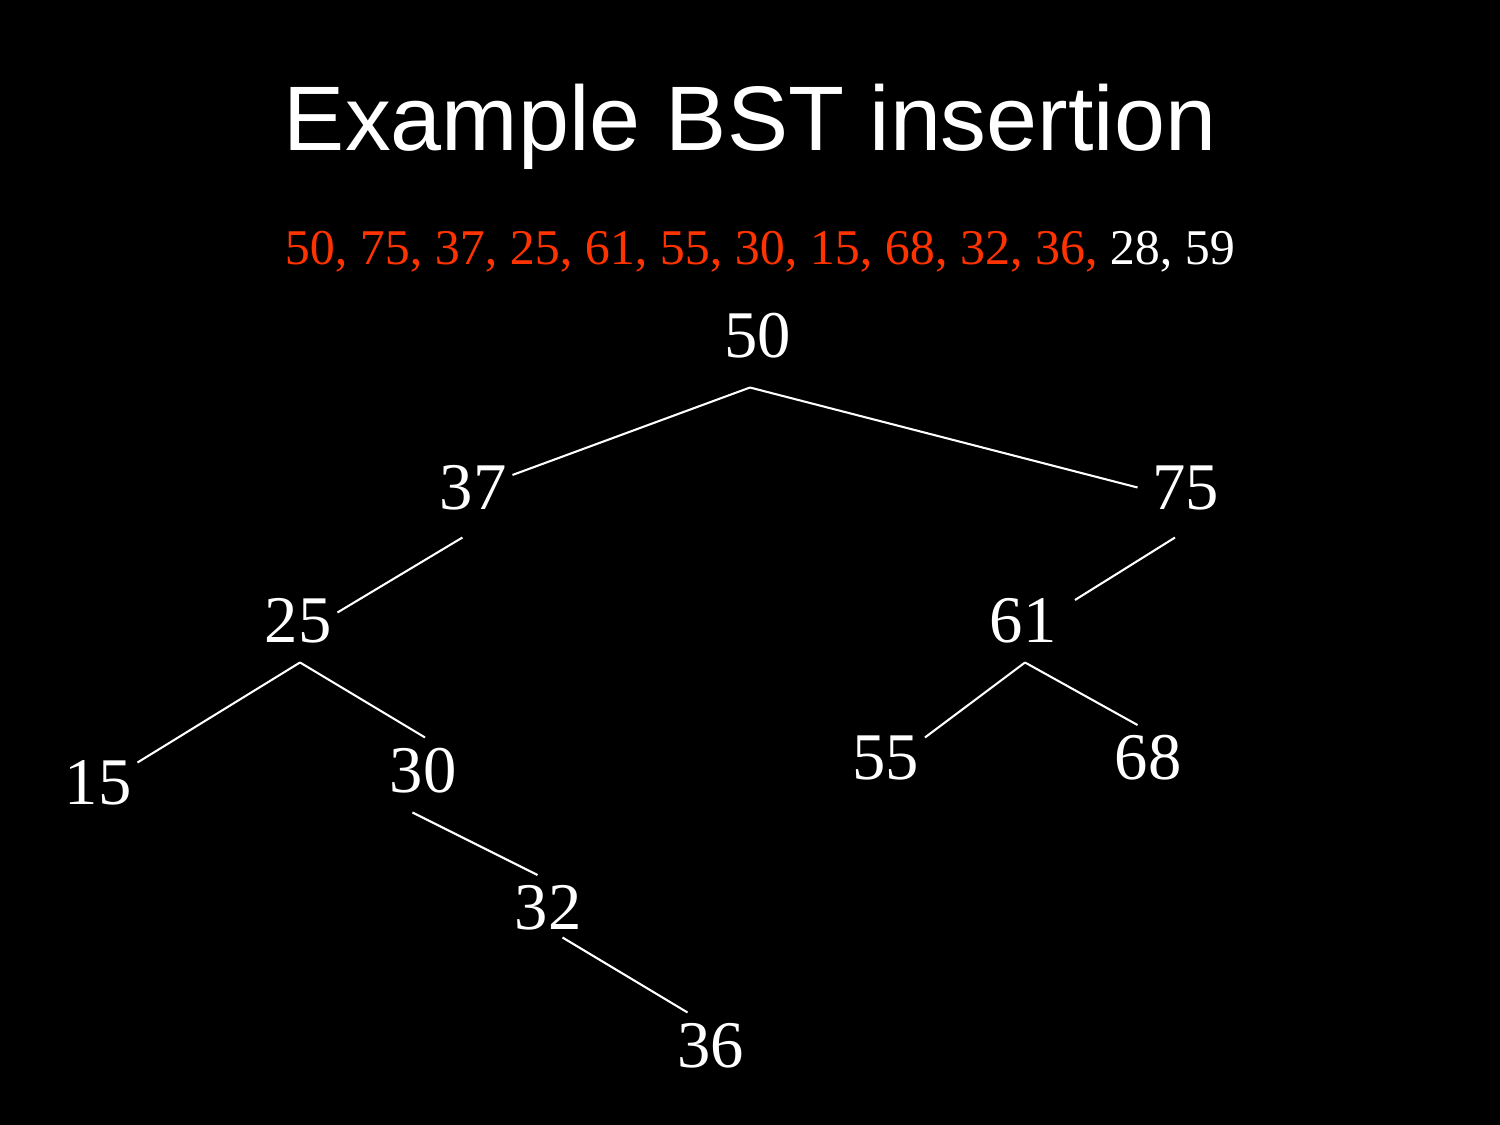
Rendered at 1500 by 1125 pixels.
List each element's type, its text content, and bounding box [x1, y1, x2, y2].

text_box 75 [1137, 442, 1235, 532]
text_box 36 [662, 999, 760, 1090]
text_box 61 [975, 574, 1072, 665]
title Example BST insertion [22, 50, 1480, 188]
text_box 25 [250, 574, 347, 665]
text_box 37 [425, 442, 522, 532]
text_box 30 [375, 724, 472, 815]
text_box 50, 75, 37, 25, 61, 55, 30, 15, 68, 32, 36, 28, 59 [270, 212, 1250, 284]
text_box 55 [837, 712, 935, 802]
text_box 15 [50, 737, 147, 827]
text_box 32 [500, 862, 597, 952]
text_box 68 [1100, 712, 1197, 802]
text_box 50 [709, 290, 807, 381]
